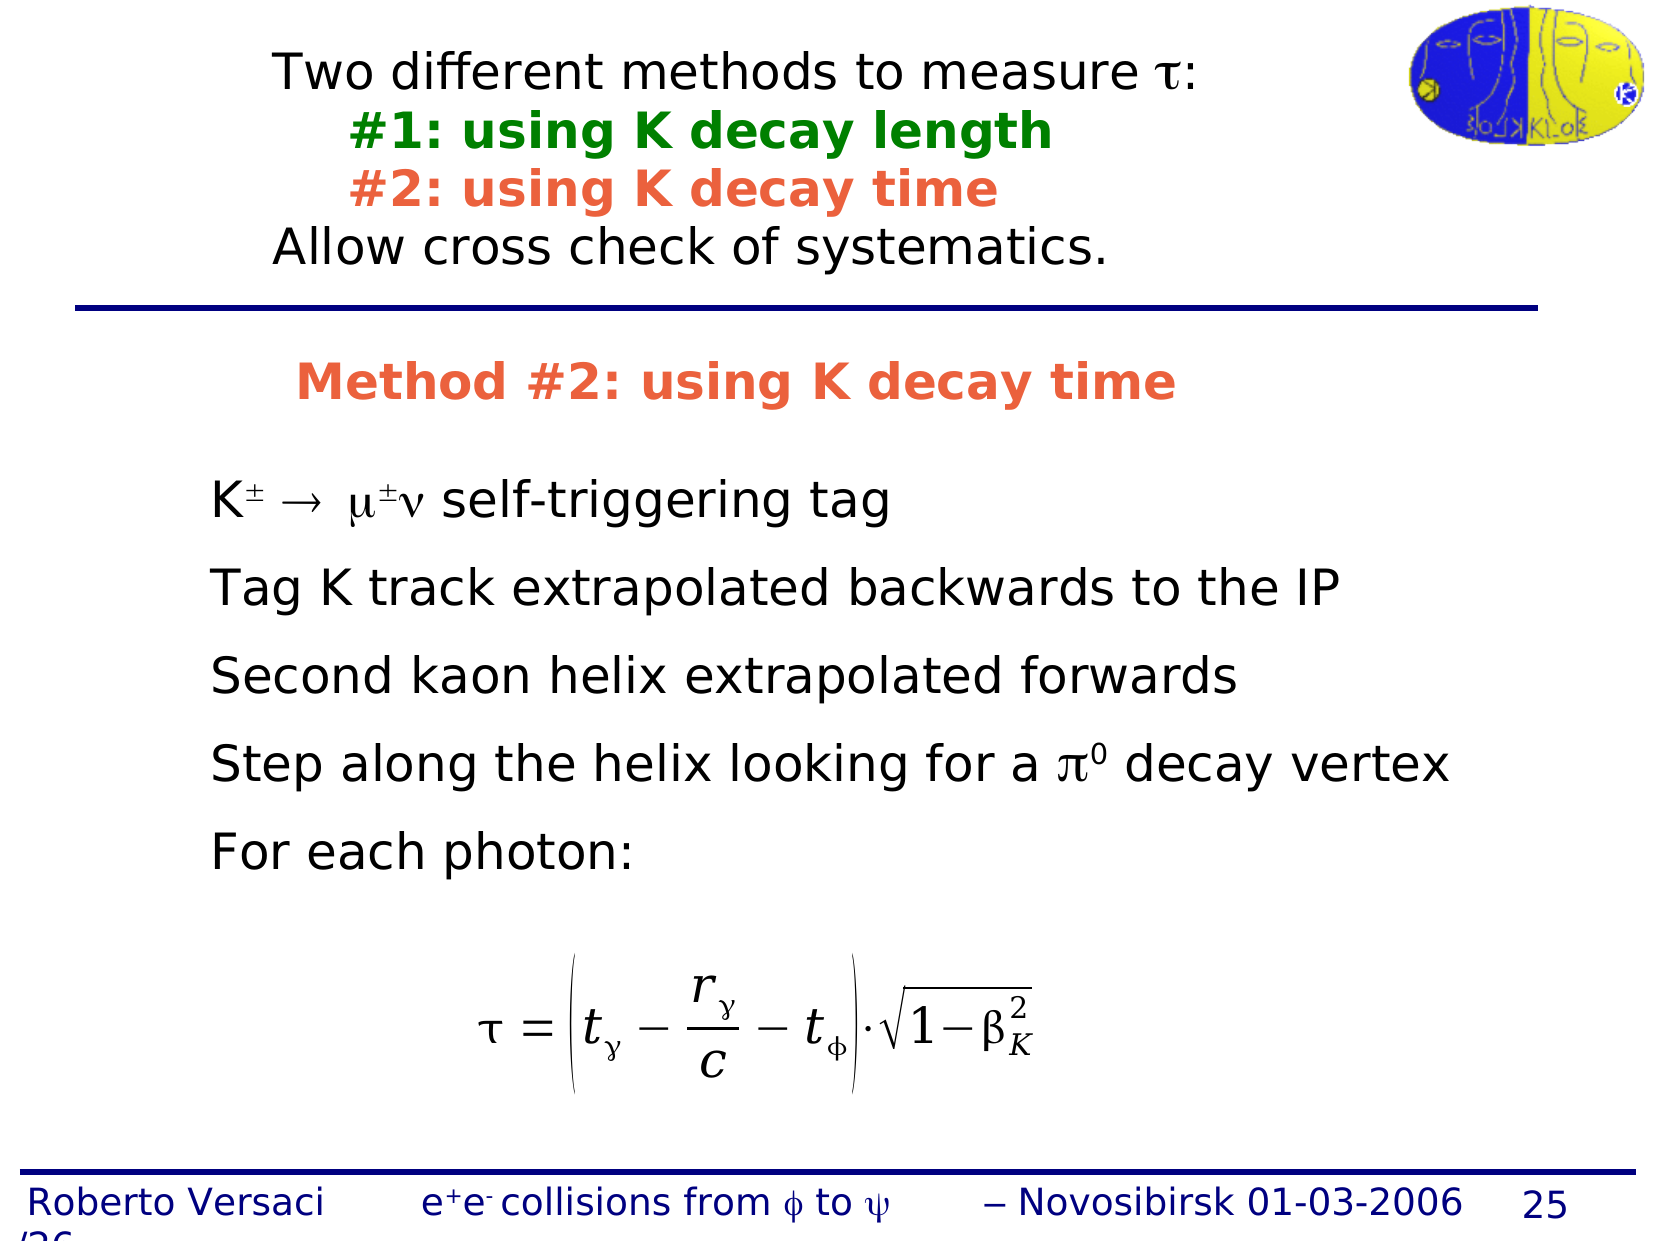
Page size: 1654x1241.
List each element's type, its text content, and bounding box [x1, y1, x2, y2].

picture [1398, 0, 1654, 151]
text_box K ® mn self-triggering tag Tag K track extrapolated backwards to the IP Second kaon helix extrapolated forwards Step along the helix looking for a p0 decay vertex For each photon: [179, 463, 1454, 913]
text_box Two different methods to measure : #1: using K decay length #2: using K decay time Allow cross check of systematics. [258, 35, 1195, 302]
text_box Method #2: using K decay time [280, 345, 1173, 419]
chart [471, 949, 1038, 1097]
